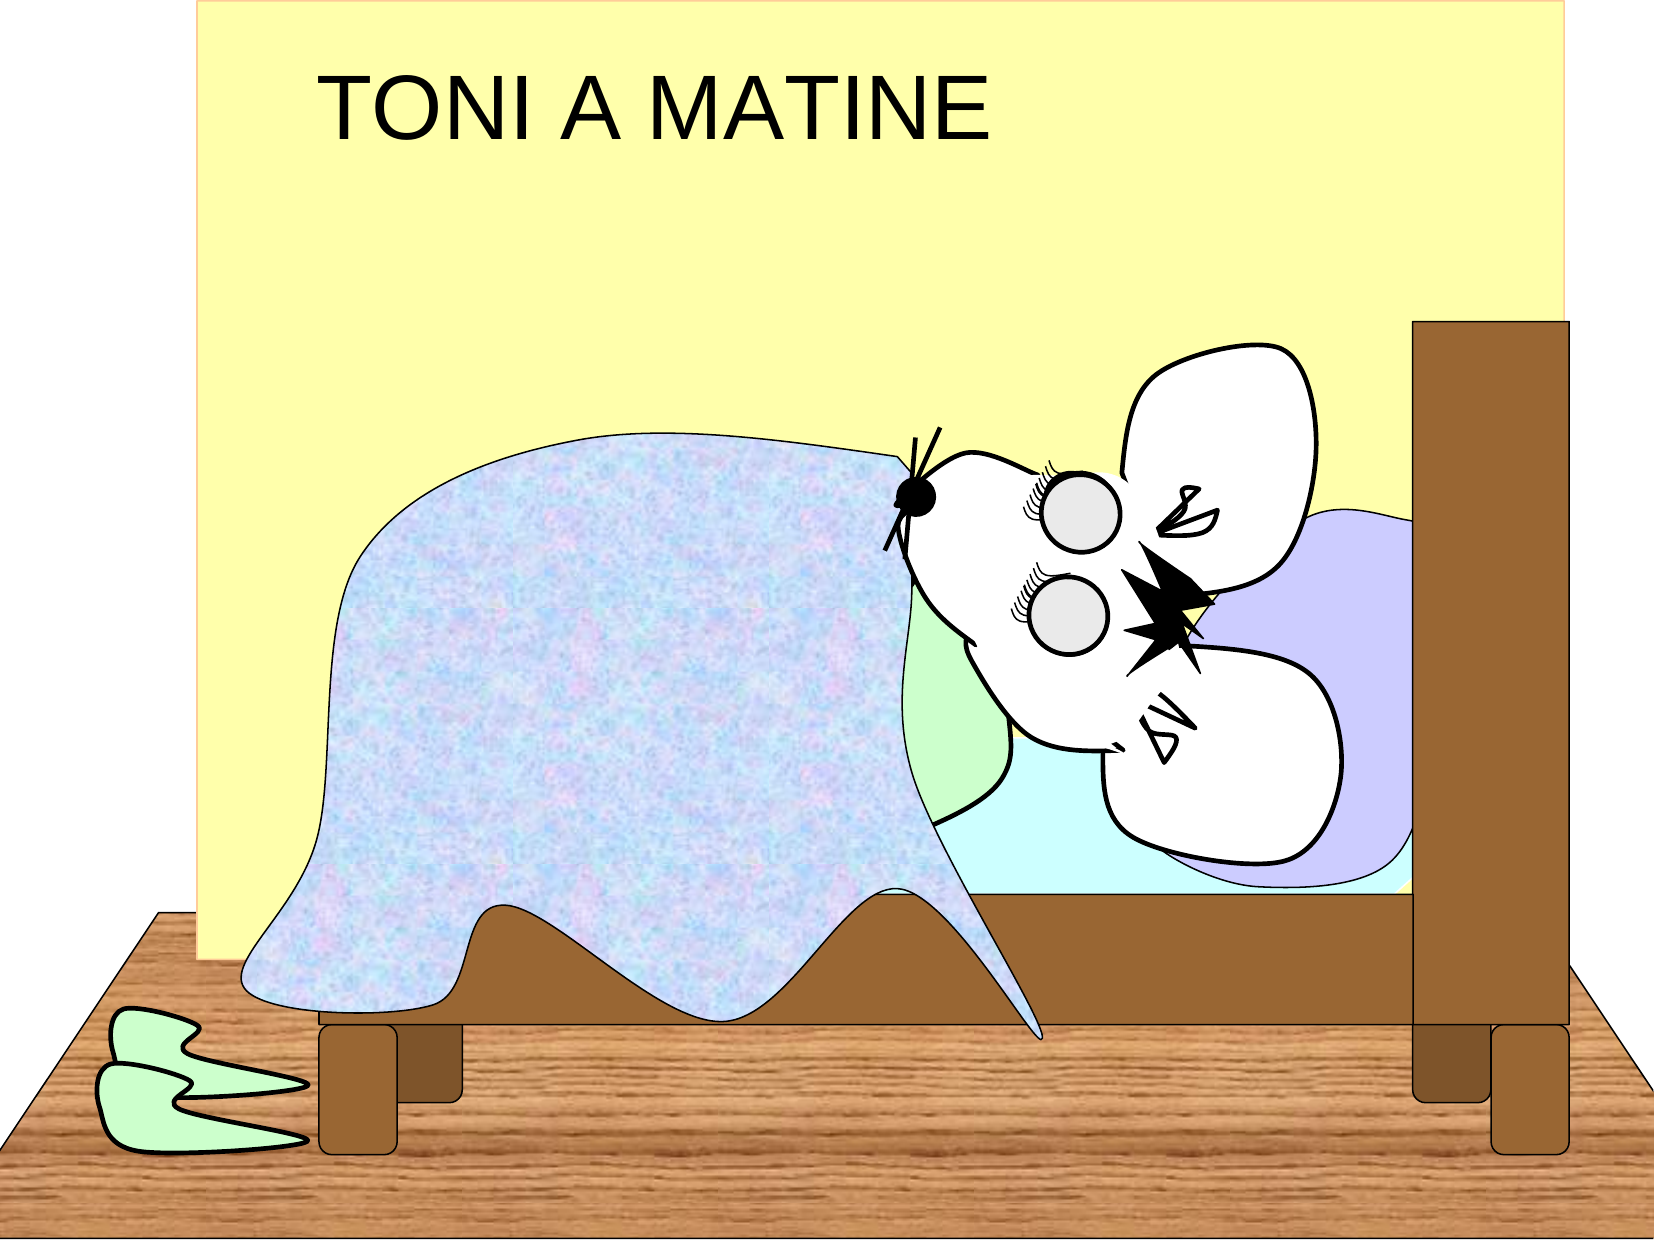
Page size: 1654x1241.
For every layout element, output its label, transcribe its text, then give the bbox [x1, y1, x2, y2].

text_box TONI A MATINE [301, 55, 1308, 314]
text_box [0, 0, 1654, 1239]
